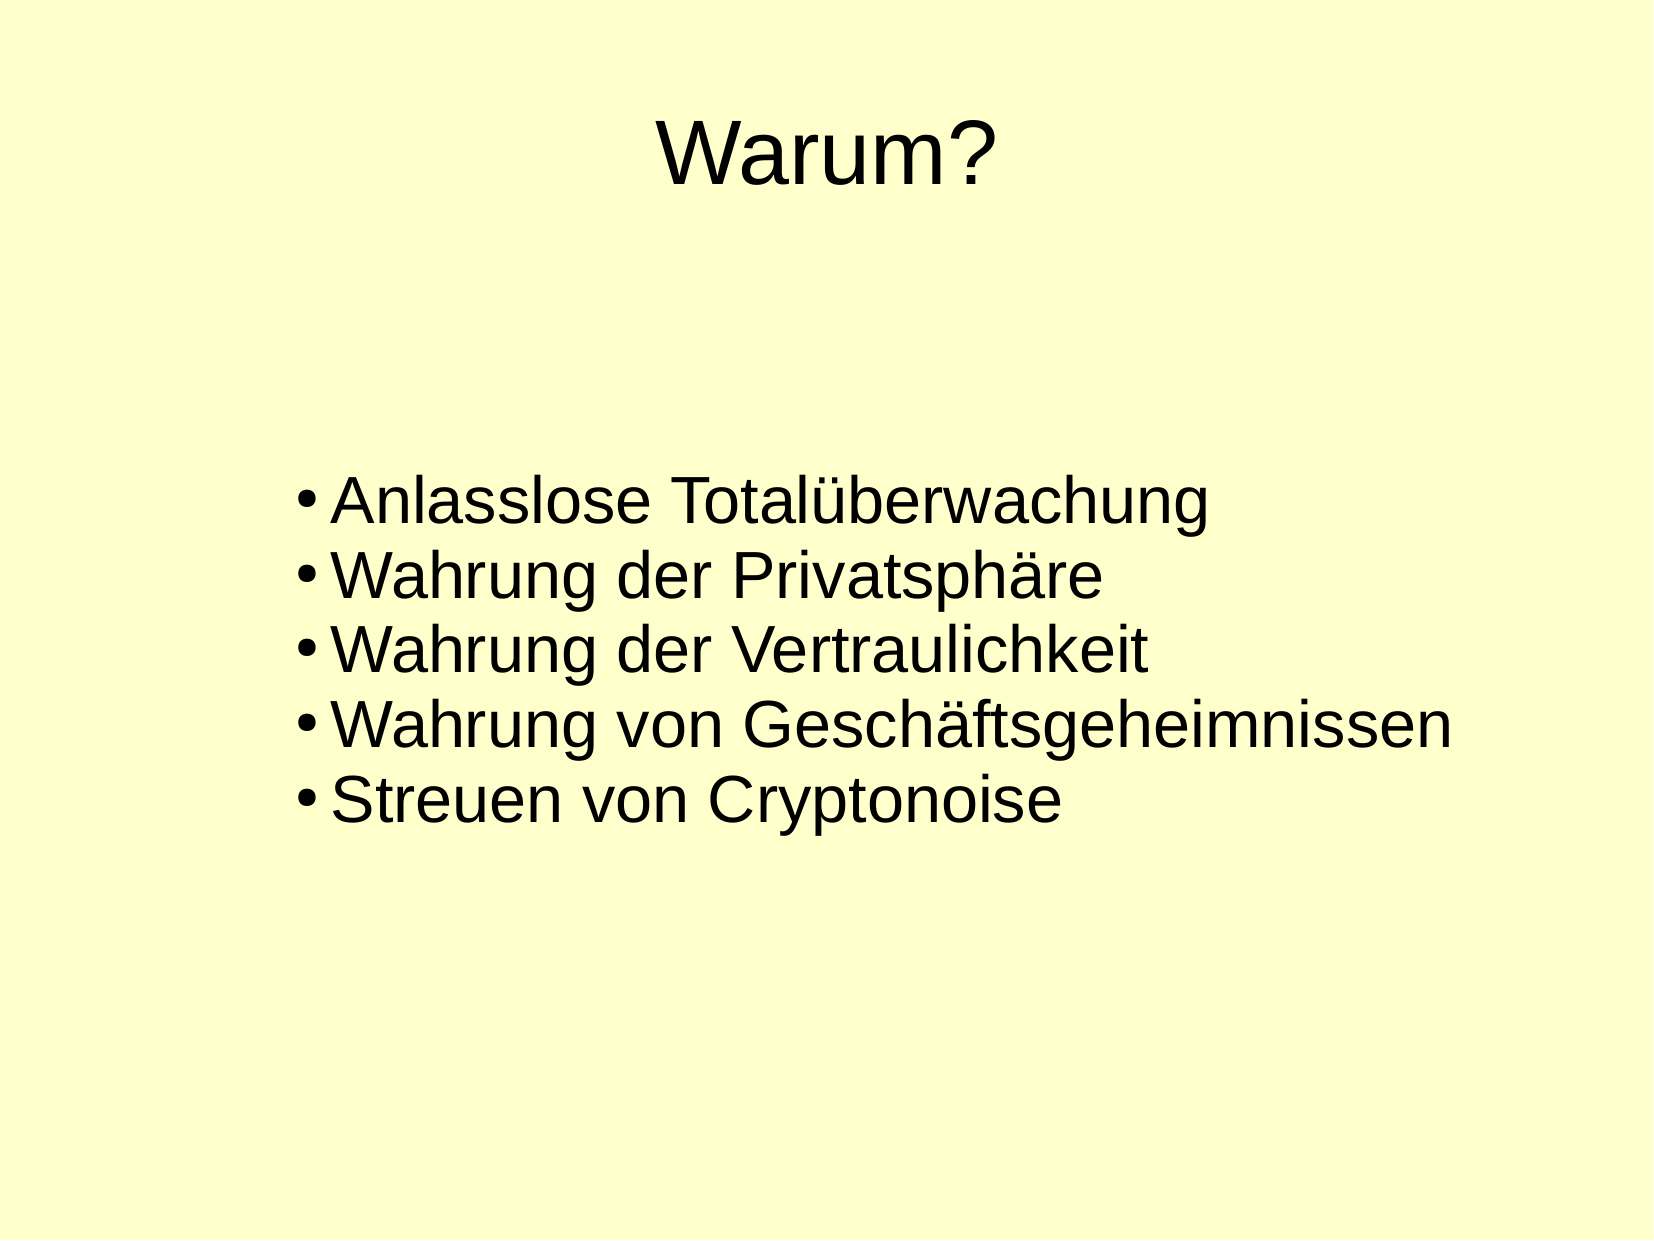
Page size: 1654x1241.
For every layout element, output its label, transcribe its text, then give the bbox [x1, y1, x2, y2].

title Warum? [82, 49, 1571, 257]
subtitle Anlasslose Totalüberwachung Wahrung der Privatsphäre Wahrung der Vertraulichkeit Wahrung von Geschäftsgeheimnissen Streuen von Cryptonoise [295, 290, 1571, 1010]
